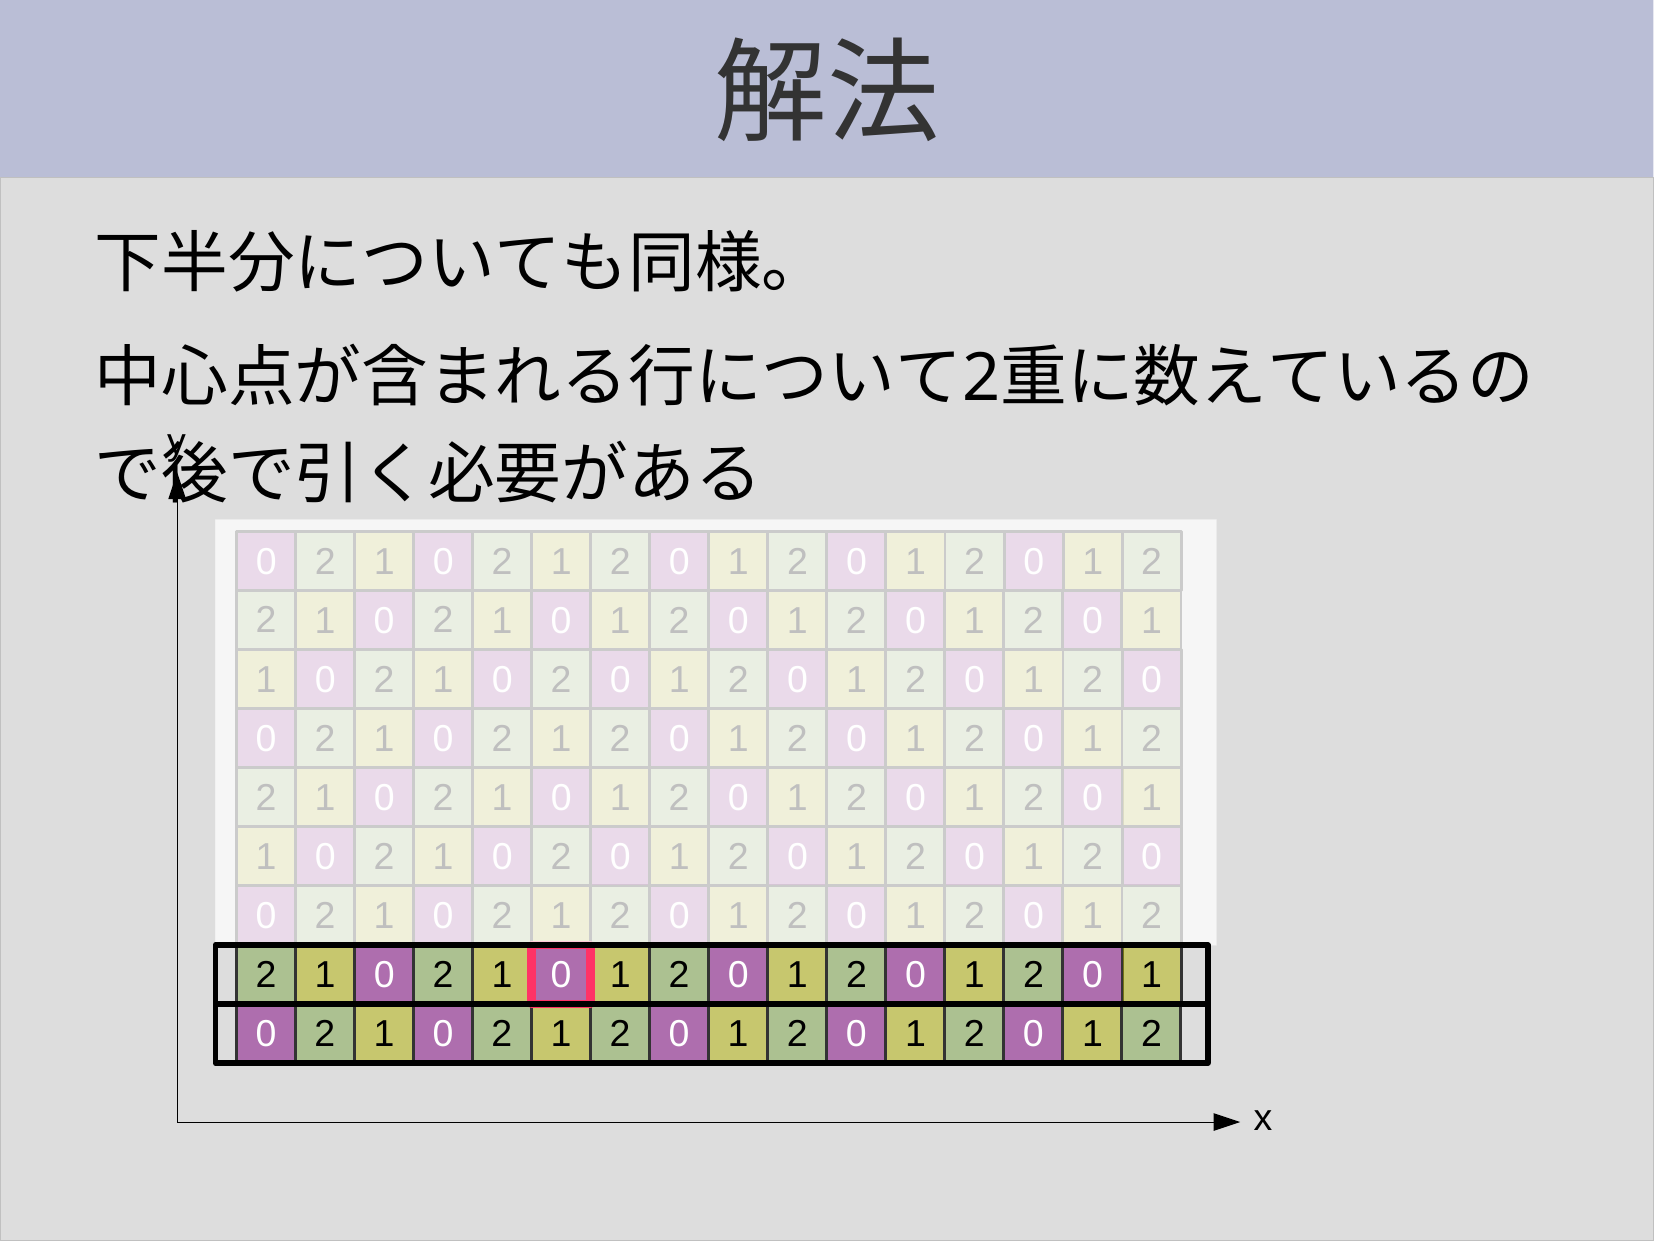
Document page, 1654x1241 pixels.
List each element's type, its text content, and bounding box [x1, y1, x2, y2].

text_box 0 [1003, 1007, 1062, 1060]
text_box [215, 519, 1217, 946]
text_box 2 [826, 948, 885, 1001]
text_box y [152, 413, 201, 473]
text_box 0 [355, 948, 414, 1001]
text_box 1 [767, 948, 826, 1001]
text_box 1 [1121, 948, 1182, 1001]
text_box 0 [708, 948, 767, 1001]
text_box 1 [591, 948, 649, 1001]
text_box 1 [944, 948, 1003, 1001]
text_box 2 [296, 1007, 355, 1060]
text_box 1 [1062, 1007, 1121, 1060]
text_box 1 [885, 1007, 944, 1060]
text_box 2 [767, 1007, 826, 1060]
text_box 0 [414, 1007, 473, 1060]
text_box 1 [355, 1007, 414, 1060]
text_box 2 [944, 1007, 1003, 1060]
text_box 1 [708, 1007, 767, 1060]
text_box 0 [885, 948, 944, 1001]
text_box 0 [236, 1007, 296, 1060]
list 下半分についても同様。 中心点が含まれる行について2重に数えているので後で引く必要がある [82, 197, 1601, 439]
text_box 2 [1003, 948, 1062, 1001]
text_box x [1238, 1088, 1288, 1182]
text_box 2 [590, 1007, 649, 1060]
text_box 1 [296, 948, 355, 1001]
text_box 0 [1062, 948, 1121, 1001]
text_box 2 [414, 948, 473, 1001]
text_box 0 [826, 1007, 885, 1060]
text_box 1 [532, 1007, 590, 1060]
text_box 2 [473, 1007, 532, 1060]
text_box 0 [649, 1007, 708, 1060]
text_box 2 [1121, 1007, 1181, 1060]
text_box 2 [236, 948, 296, 1001]
text_box 0 [531, 948, 591, 1001]
text_box 1 [473, 948, 531, 1001]
text_box 2 [649, 948, 708, 1001]
title 解法 [121, 20, 1534, 148]
